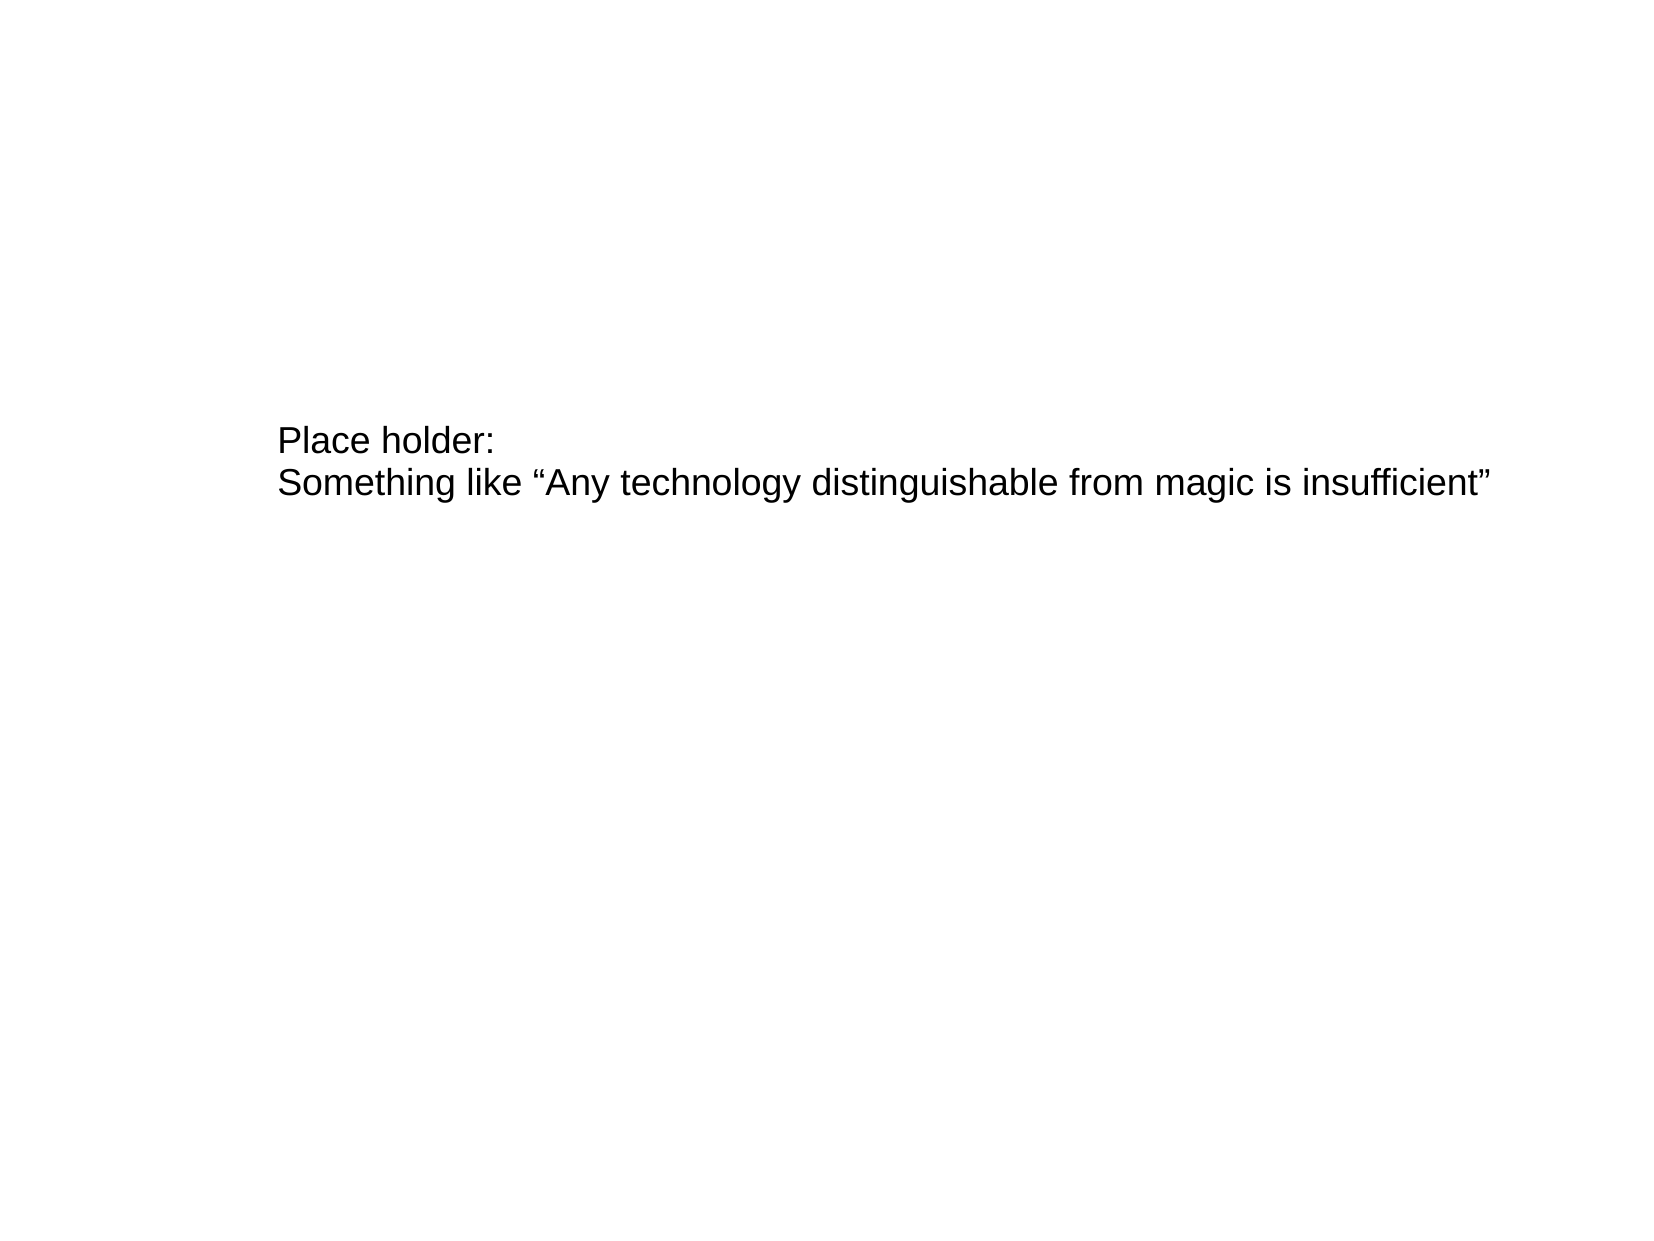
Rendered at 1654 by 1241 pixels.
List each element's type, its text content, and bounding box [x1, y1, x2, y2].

text_box Place holder: Something like “Any technology distinguishable from magic is insufficient” [262, 412, 1509, 554]
